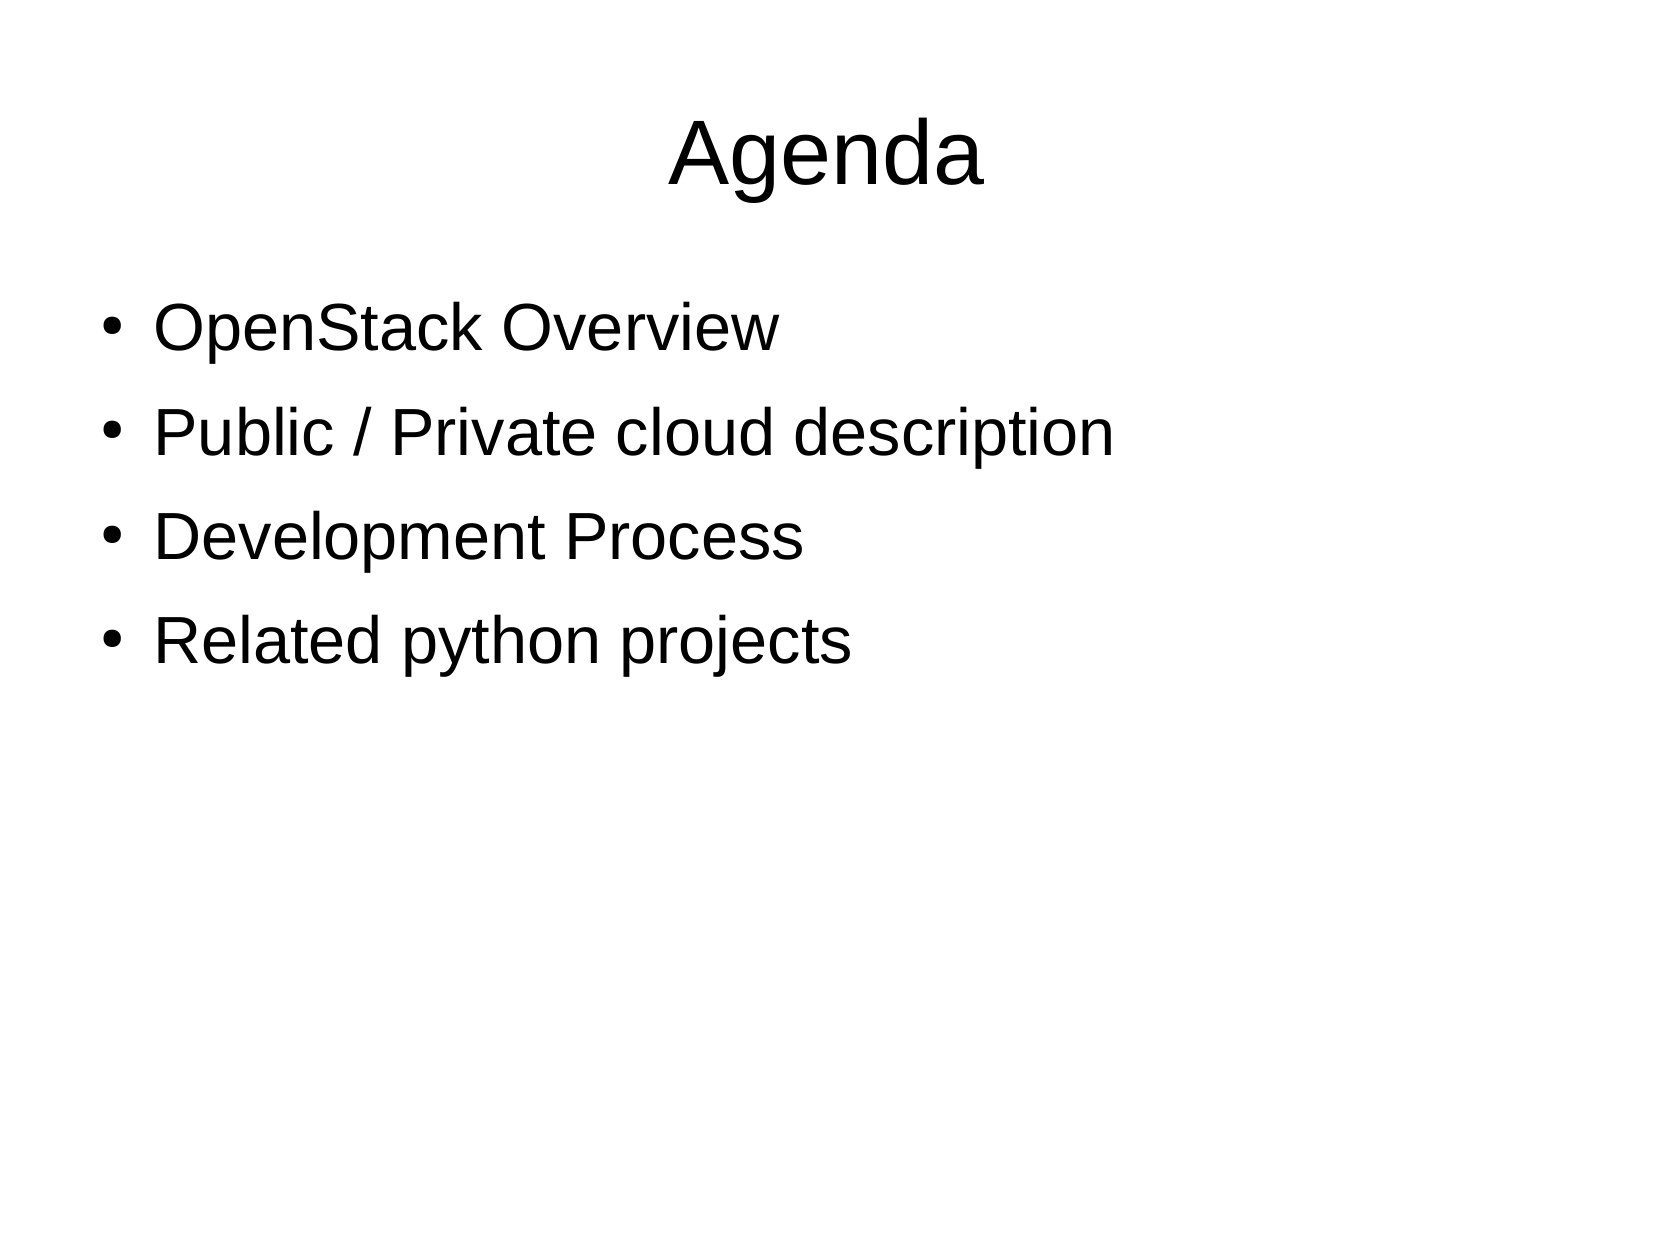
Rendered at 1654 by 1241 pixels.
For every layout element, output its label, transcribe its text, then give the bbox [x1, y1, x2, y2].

list OpenStack Overview Public / Private cloud description Development Process Related python projects [82, 290, 1571, 1109]
title Agenda [82, 49, 1571, 257]
